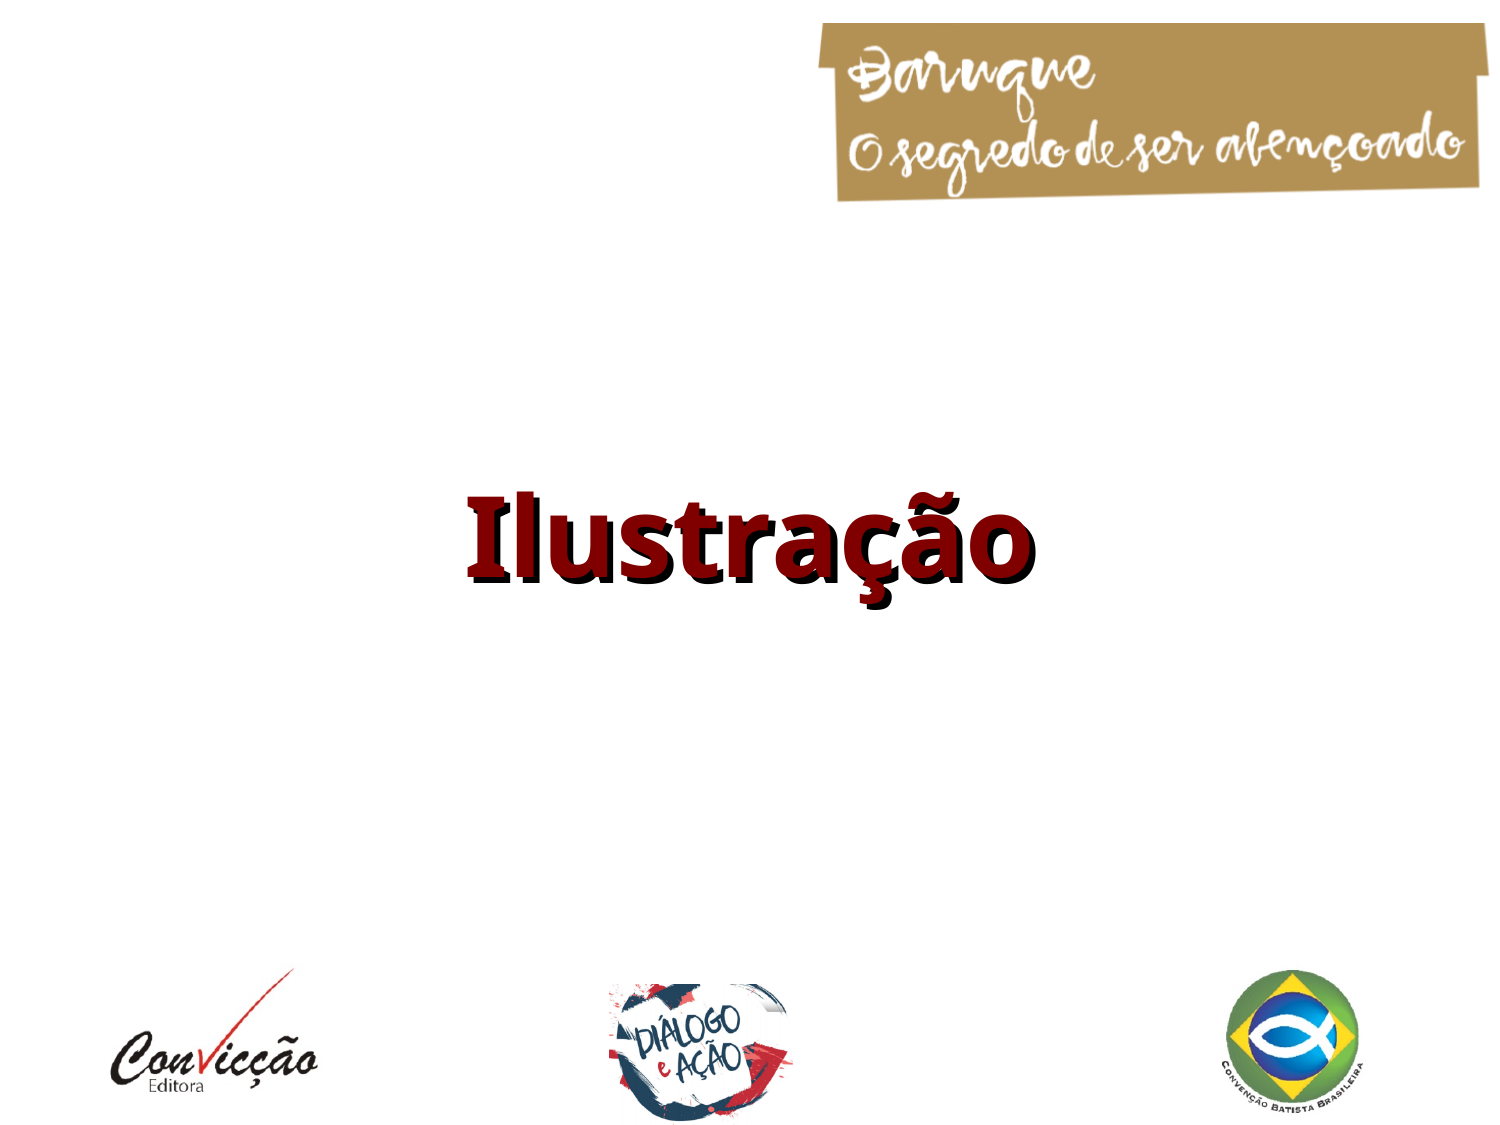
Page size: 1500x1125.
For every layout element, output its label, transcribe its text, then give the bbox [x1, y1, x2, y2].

text_box Ilustração [0, 456, 1500, 608]
picture [1207, 958, 1373, 1125]
picture [609, 984, 793, 1125]
picture [815, 23, 1500, 211]
picture [70, 949, 364, 1125]
